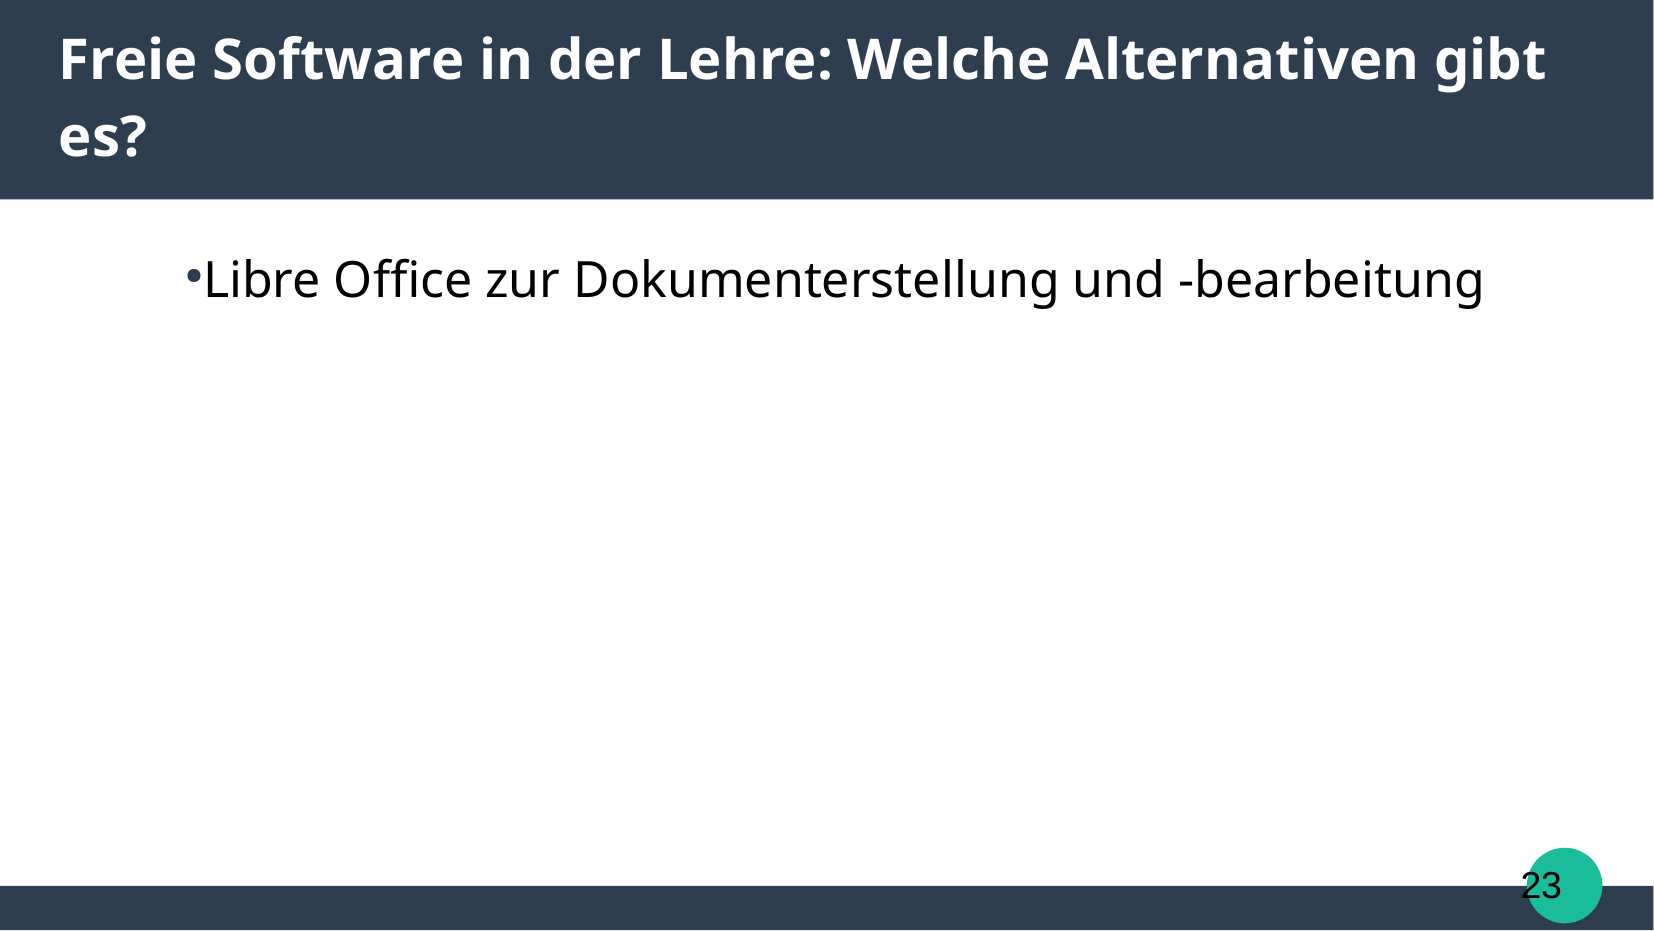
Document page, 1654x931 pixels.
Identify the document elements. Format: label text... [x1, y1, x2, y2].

list Libre Office zur Dokumenterstellung und -bearbeitung [59, 243, 1595, 864]
title Freie Software in der Lehre: Welche Alternativen gibt es? [59, 37, 1595, 155]
